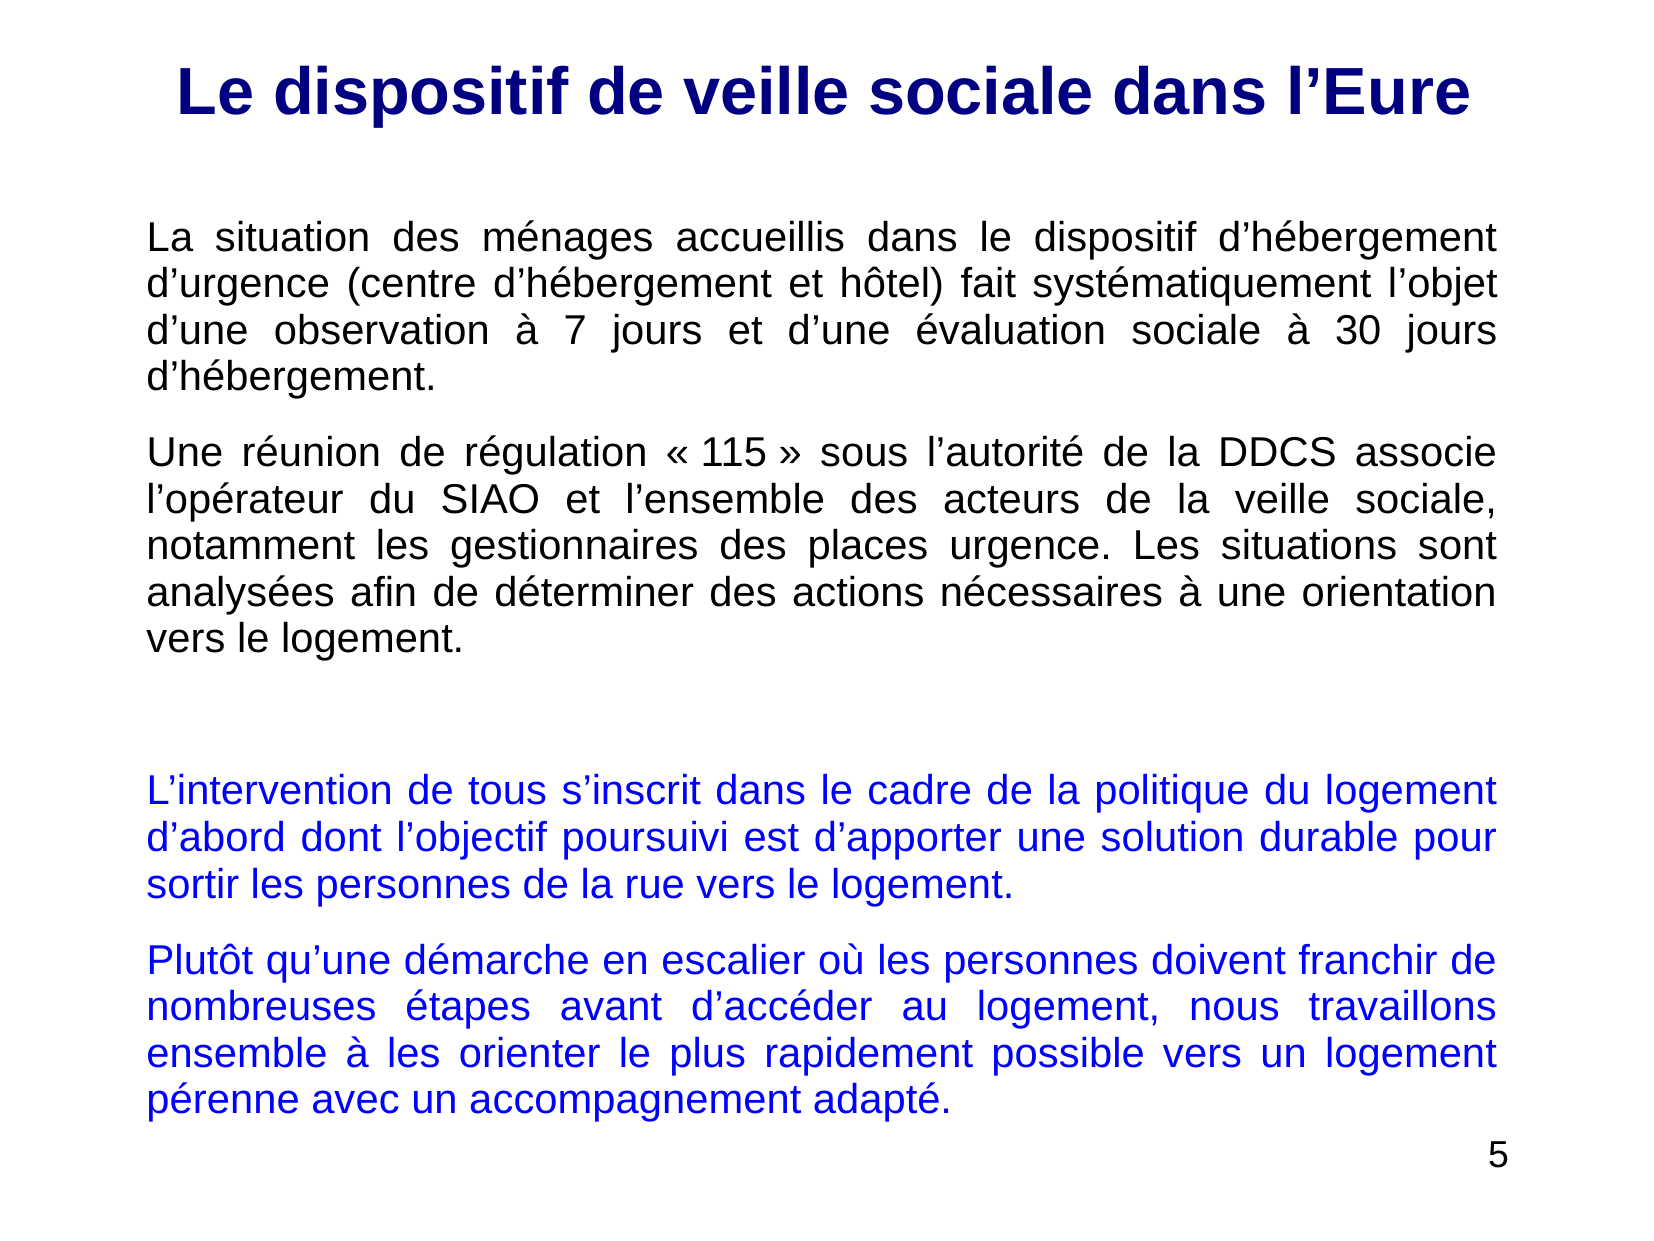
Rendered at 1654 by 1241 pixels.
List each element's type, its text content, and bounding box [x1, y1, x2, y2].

text_box <numéro> [1488, 1129, 1570, 1214]
text_box Le dispositif de veille sociale dans l’Eure [21, 50, 1628, 166]
text_box La situation des ménages accueillis dans le dispositif d’hébergement d’urgence (centre d’hébergement et hôtel) fait systématiquement l’objet d’une observation à 7 jours et d’une évaluation sociale à 30 jours d’hébergement. Une réunion de régulation « 115 » sous l’autorité de la DDCS associe l’opérateur du SIAO et l’ensemble des acteurs de la veille sociale, notamment les gestionnaires des places urgence. Les situations sont analysées afin de déterminer des actions nécessaires à une orientation vers le logement. L’intervention de tous s’inscrit dans le cadre de la politique du logement d’abord dont l’objectif poursuivi est d’apporter une solution durable pour sortir les personnes de la rue vers le logement. Plutôt qu’une démarche en escalier où les personnes doivent franchir de nombreuses étapes avant d’accéder au logement, nous travaillons ensemble à les orienter le plus rapidement possible vers un logement pérenne avec un accompagnement adapté. [59, 206, 1524, 686]
